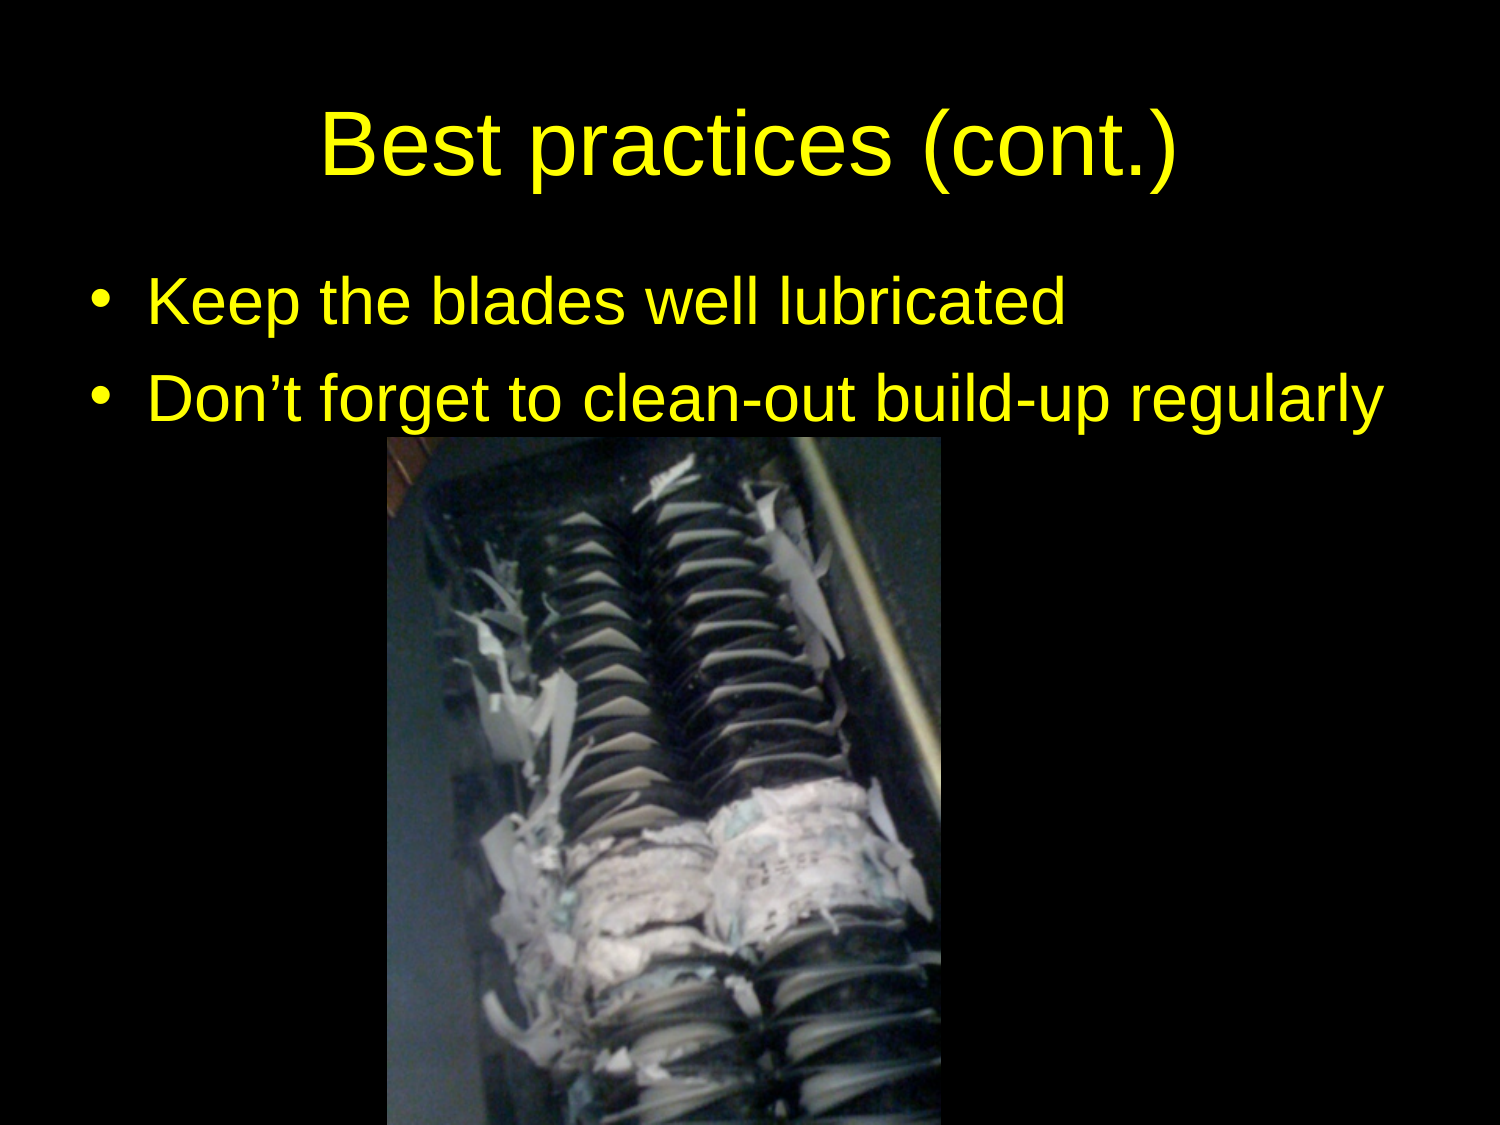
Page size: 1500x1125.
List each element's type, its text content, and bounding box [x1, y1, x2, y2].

list Keep the blades well lubricated Don’t forget to clean-out build-up regularly [75, 249, 1426, 993]
title Best practices (cont.) [75, 45, 1426, 233]
picture [387, 437, 941, 1125]
